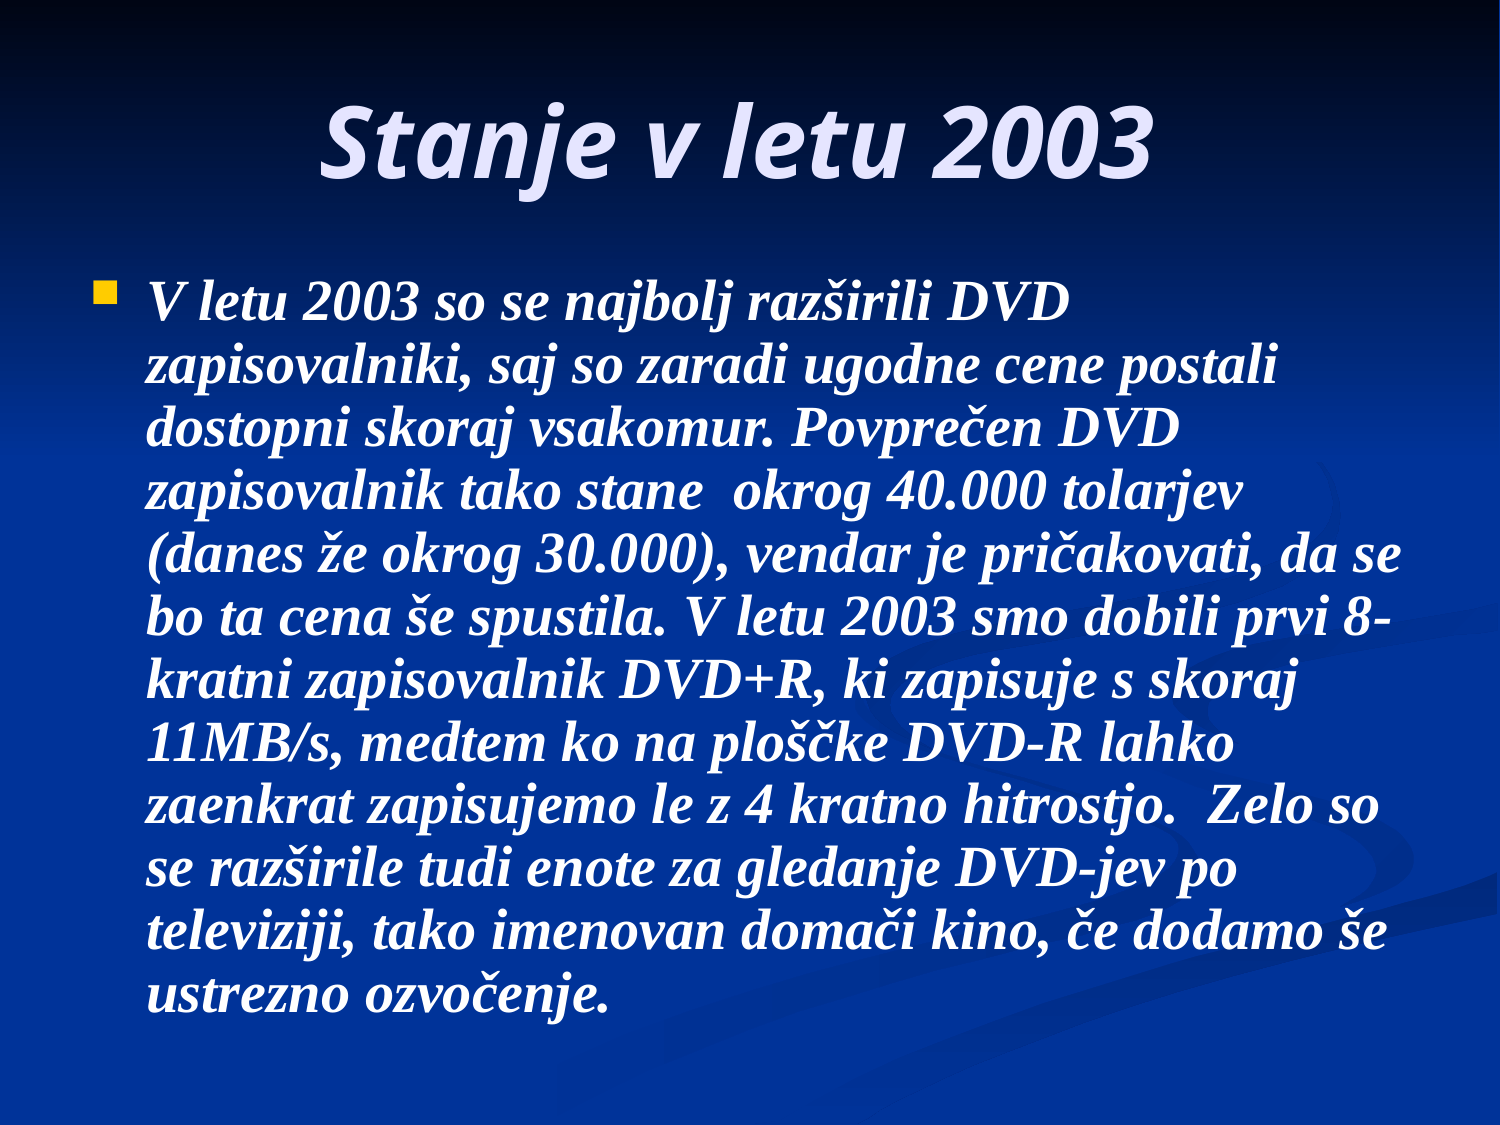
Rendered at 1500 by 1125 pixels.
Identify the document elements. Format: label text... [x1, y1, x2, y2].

list V letu 2003 so se najbolj razširili DVD zapisovalniki, saj so zaradi ugodne cene postali dostopni skoraj vsakomur. Povprečen DVD zapisovalnik tako stane okrog 40.000 tolarjev (danes že okrog 30.000), vendar je pričakovati, da se bo ta cena še spustila. V letu 2003 smo dobili prvi 8-kratni zapisovalnik DVD+R, ki zapisuje s skoraj 11MB/s, medtem ko na ploščke DVD-R lahko zaenkrat zapisujemo le z 4 kratno hitrostjo. Zelo so se razširile tudi enote za gledanje DVD-jev po televiziji, tako imenovan domači kino, če dodamo še ustrezno ozvočenje. [75, 262, 1425, 1005]
title Stanje v letu 2003 [75, 45, 1425, 233]
